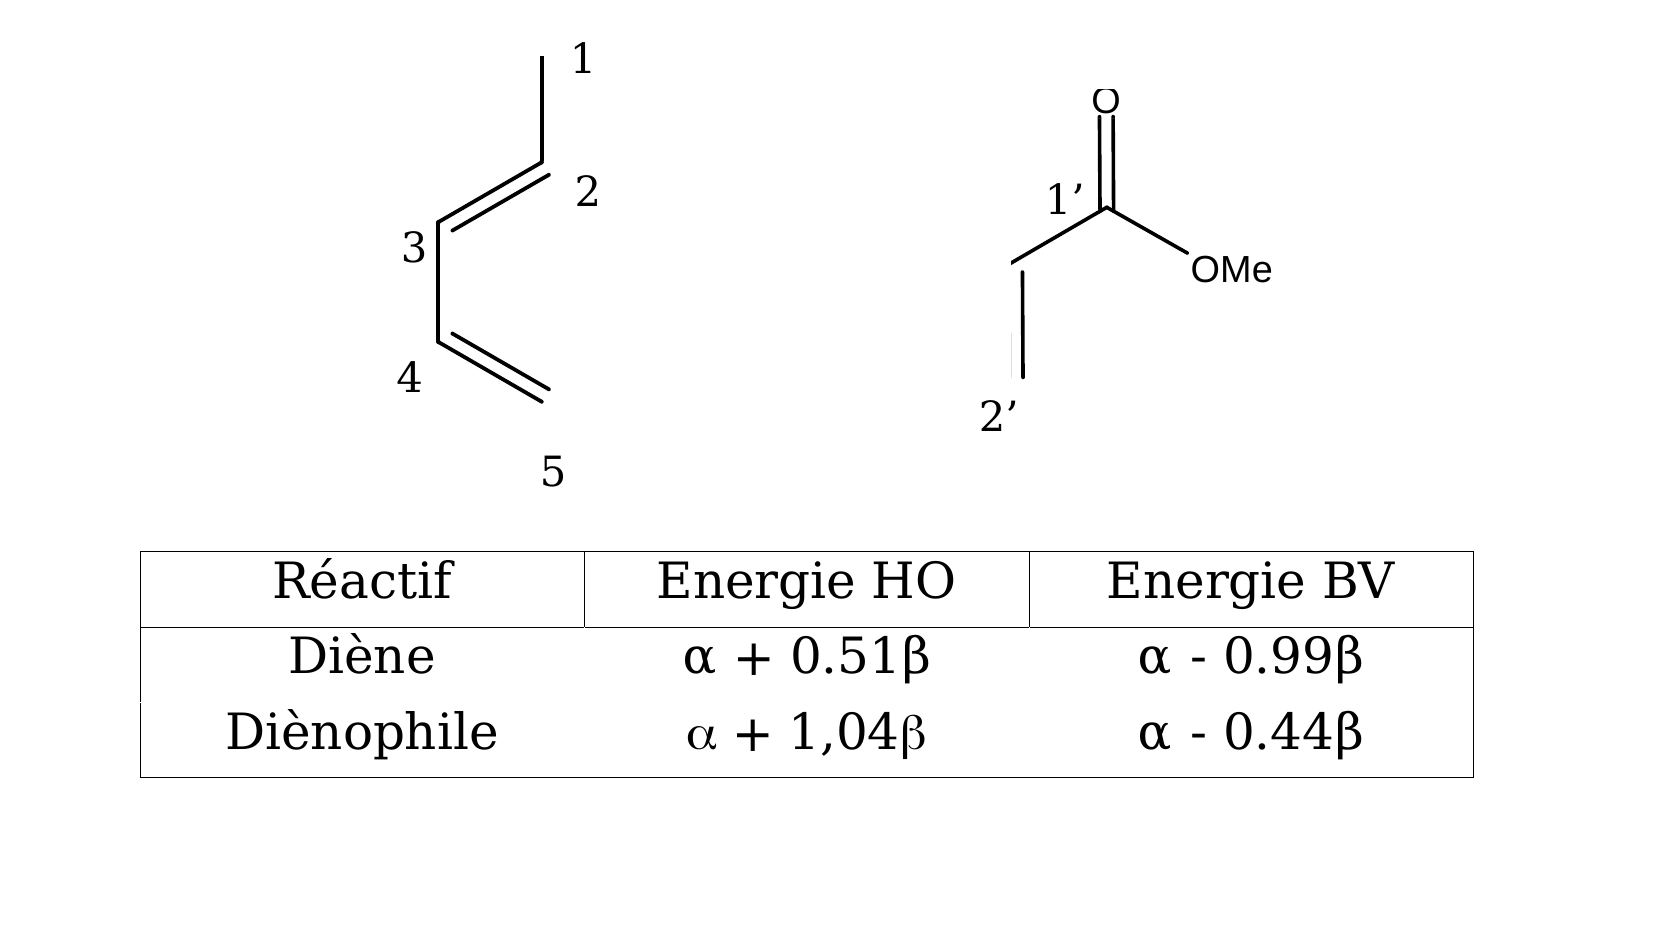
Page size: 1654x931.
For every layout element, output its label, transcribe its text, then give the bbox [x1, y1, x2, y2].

text_box 5 [525, 437, 583, 502]
table_header Energie HO [585, 552, 1029, 627]
table_cell a + 1,04b [585, 703, 1029, 777]
picture [433, 56, 564, 438]
table_cell α - 0.44β [1030, 703, 1473, 777]
table_header Réactif [141, 552, 584, 627]
picture [1011, 89, 1294, 409]
text_box 4 [381, 343, 433, 409]
table_cell Diènophile [141, 703, 584, 777]
text_box 3 [386, 213, 433, 279]
chart [1040, 90, 1296, 410]
text_box 2’ [964, 382, 1040, 448]
table_header Energie BV [1030, 552, 1473, 627]
table_cell Diène [141, 628, 584, 702]
table_cell α + 0.51β [585, 628, 1029, 702]
text_box 2 [564, 157, 618, 223]
text_box 1 [555, 24, 613, 90]
table_cell α - 0.99β [1030, 628, 1473, 702]
